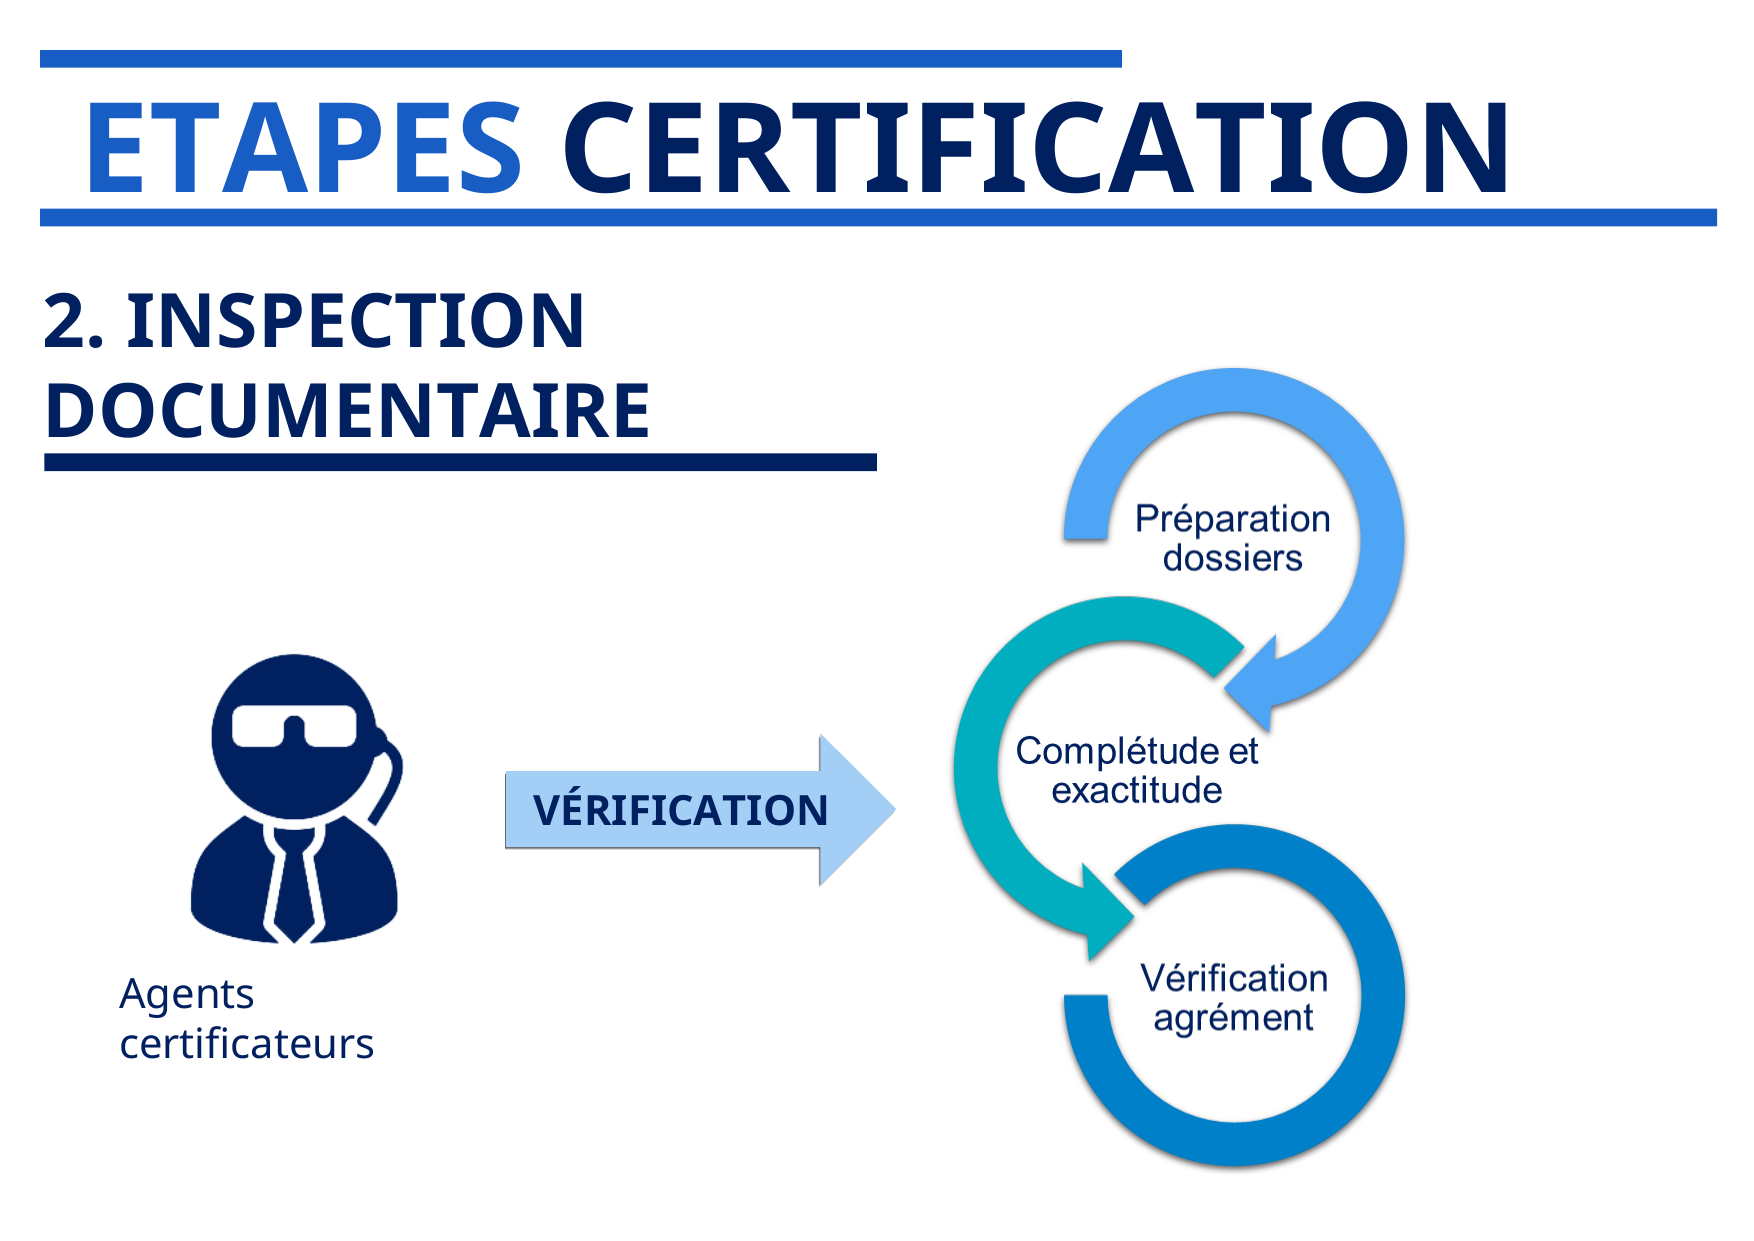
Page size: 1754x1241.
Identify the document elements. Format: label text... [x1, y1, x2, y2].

text_box ETAPES CERTIFICATION [65, 75, 1754, 229]
picture [559, 340, 1754, 1179]
picture [133, 650, 461, 949]
text_box 2. INSPECTION DOCUMENTAIRE [28, 265, 985, 461]
text_box [44, 453, 559, 472]
text_box VÉRIFICATION [505, 733, 897, 885]
text_box Agents certificateurs [104, 959, 533, 1075]
